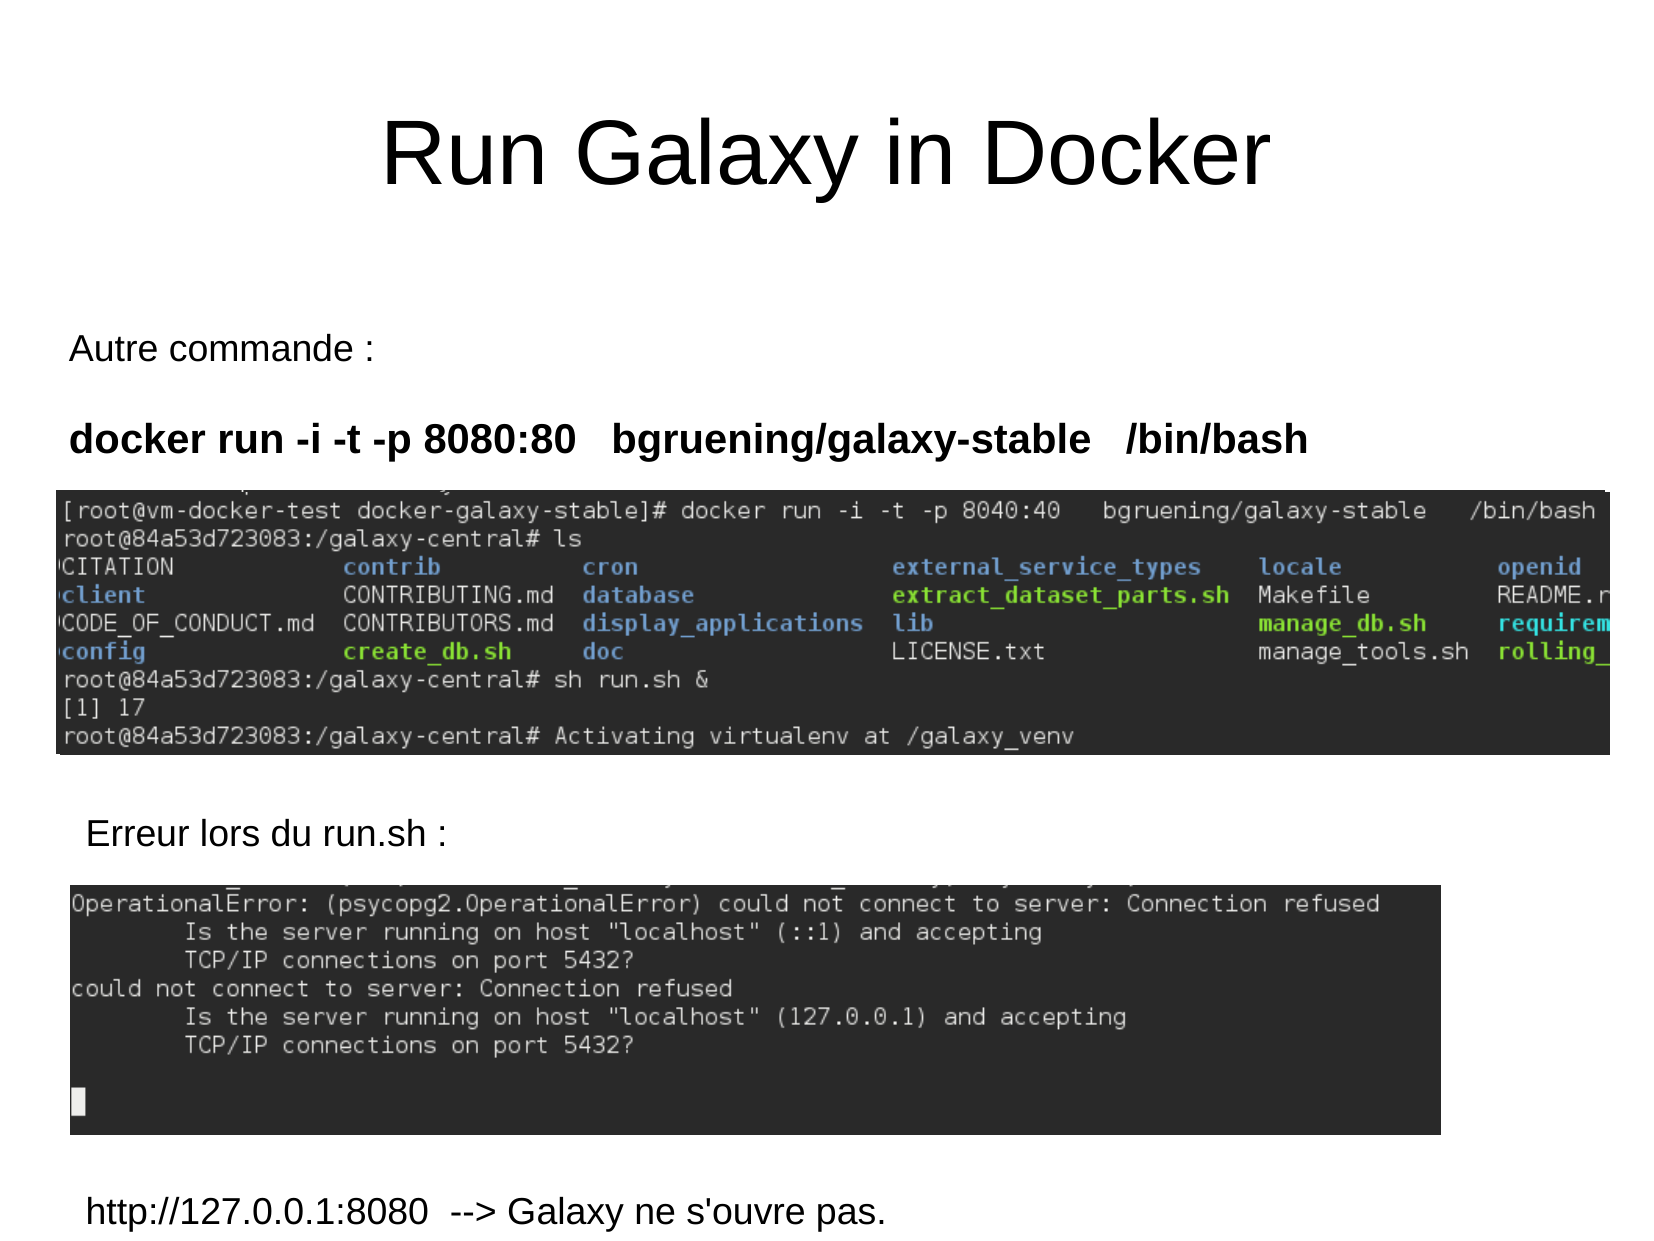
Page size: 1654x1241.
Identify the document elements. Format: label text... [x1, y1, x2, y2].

title Run Galaxy in Docker [82, 49, 1571, 257]
picture [56, 490, 1610, 755]
text_box Erreur lors du run.sh : http://127.0.0.1:8080 --> Galaxy ne s'ouvre pas. [70, 805, 902, 1241]
text_box Autre commande : docker run -i -t -p 8080:80 bgruening/galaxy-stable /bin/bash [54, 319, 1630, 1023]
picture [902, 885, 1441, 1135]
